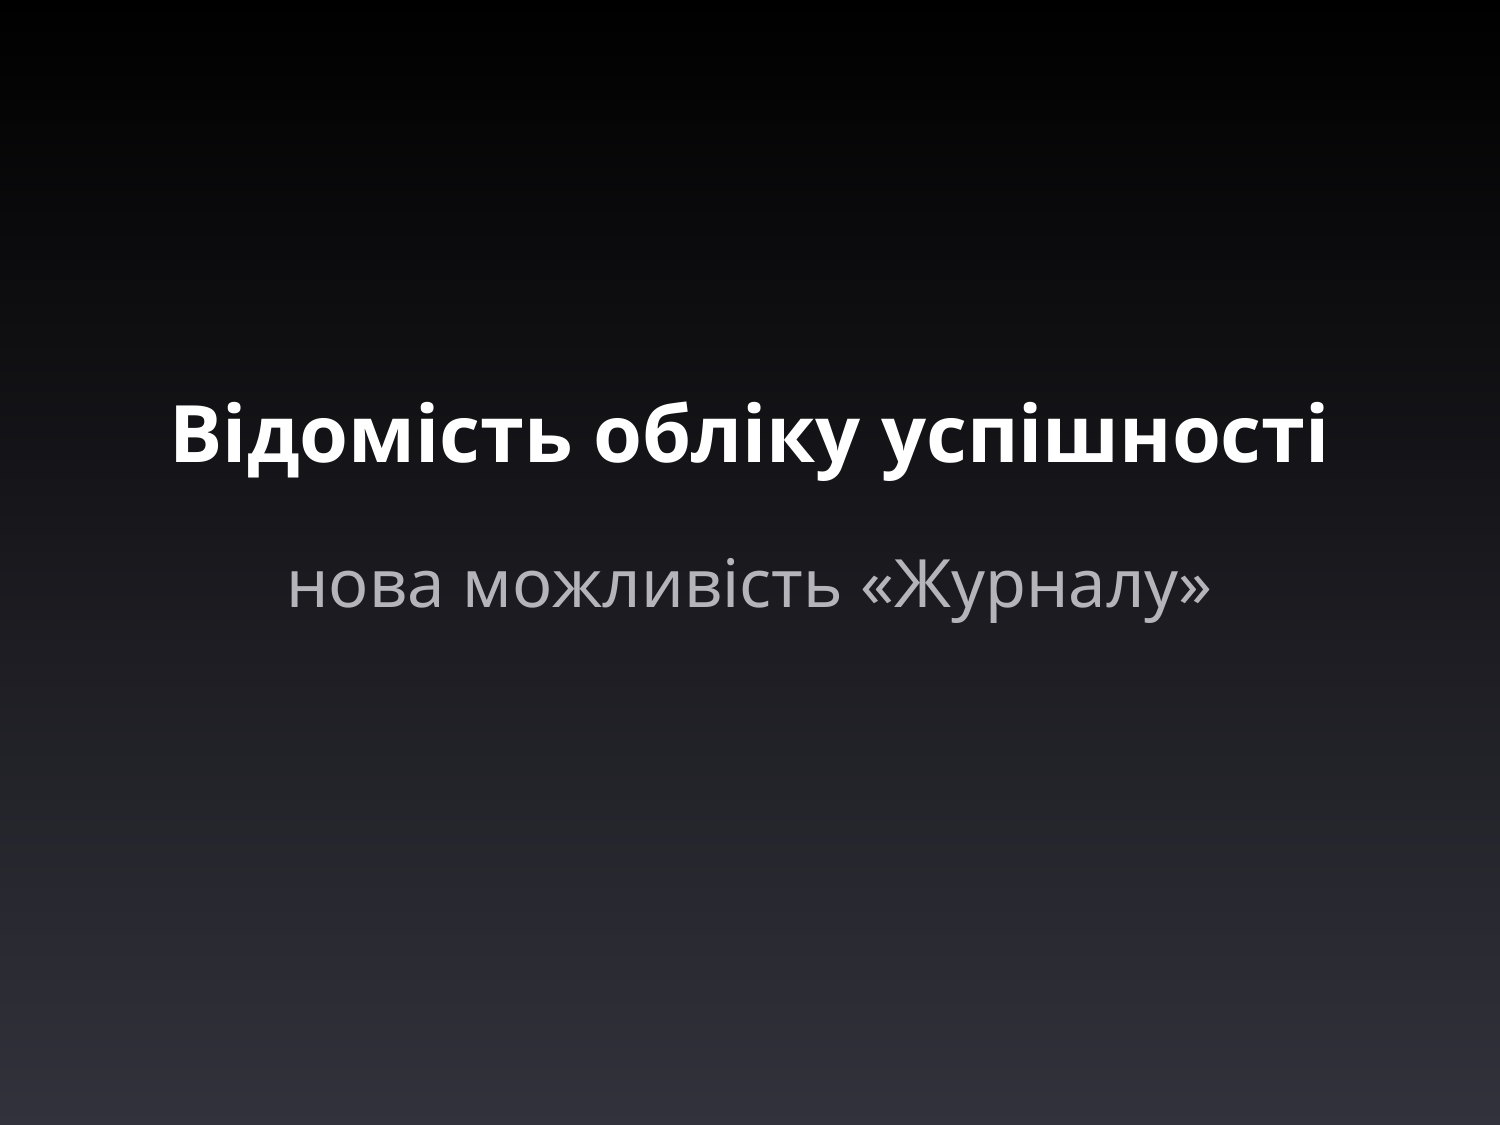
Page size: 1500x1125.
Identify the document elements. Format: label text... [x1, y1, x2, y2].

title Відомість обліку успішності [24, 337, 1476, 526]
text_box нова можливість «Журналу» [62, 487, 1438, 675]
